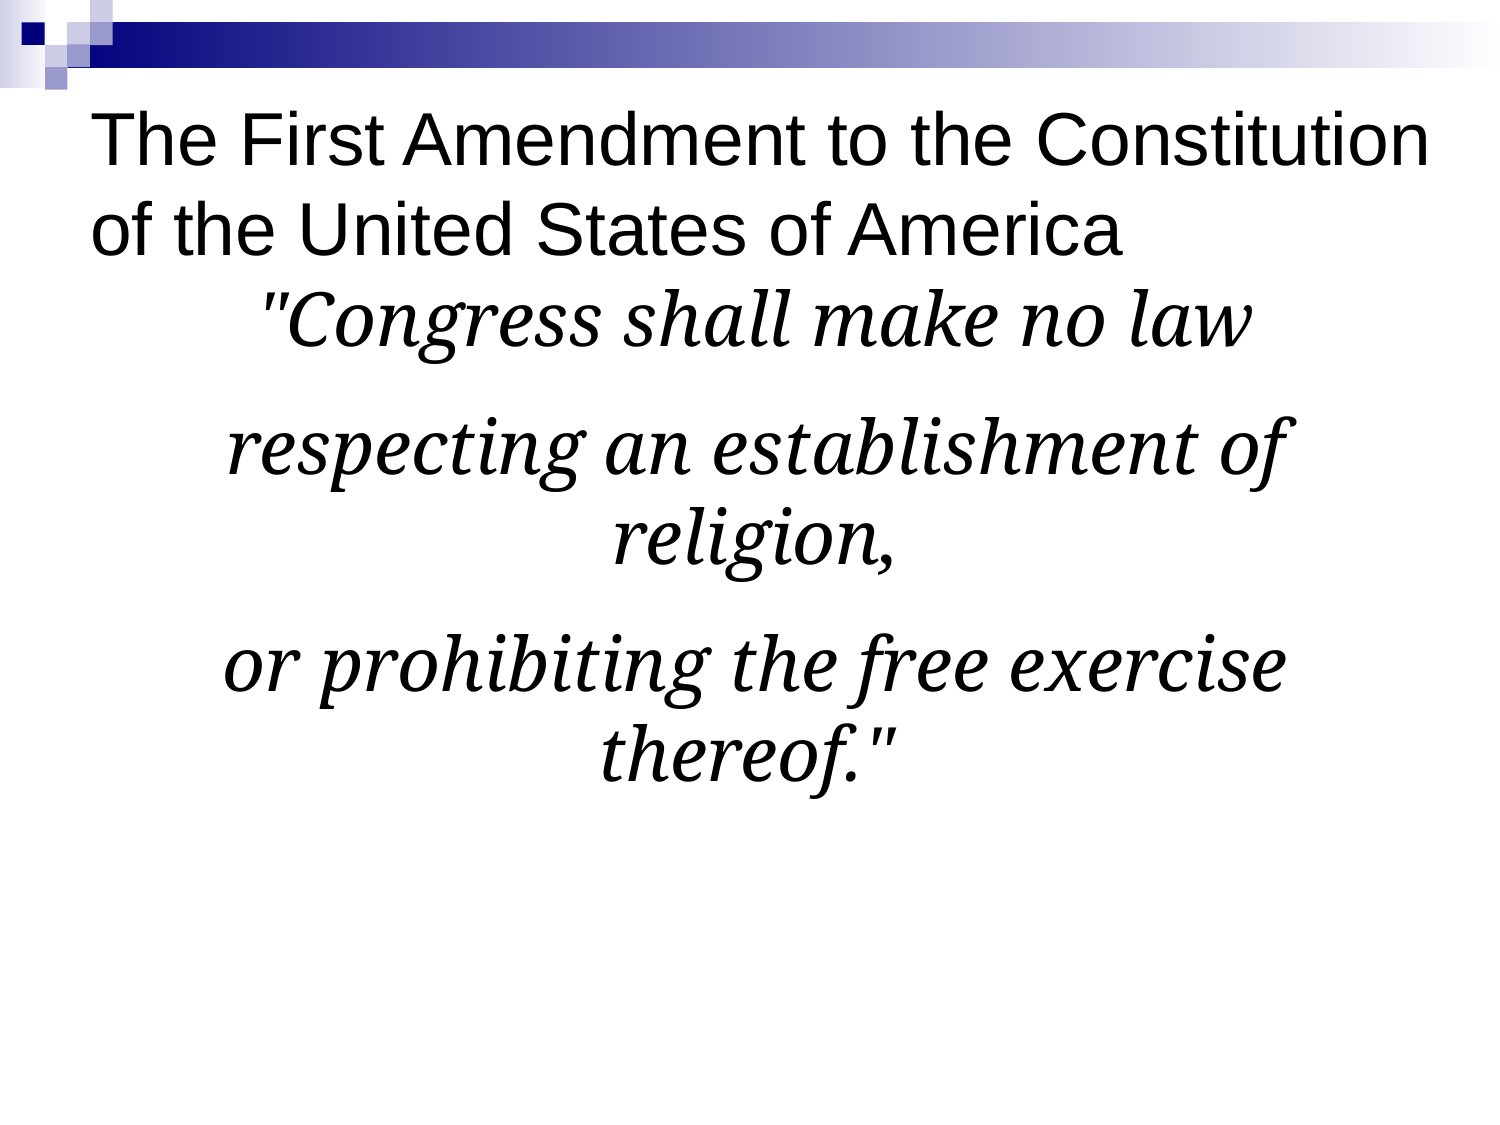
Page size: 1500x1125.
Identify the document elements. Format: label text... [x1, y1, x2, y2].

text_box "Congress shall make no law respecting an establishment of religion, or prohibiting the free exercise thereof." [100, 291, 1412, 805]
title The First Amendment to the Constitution of the United States of America [75, 69, 1500, 291]
